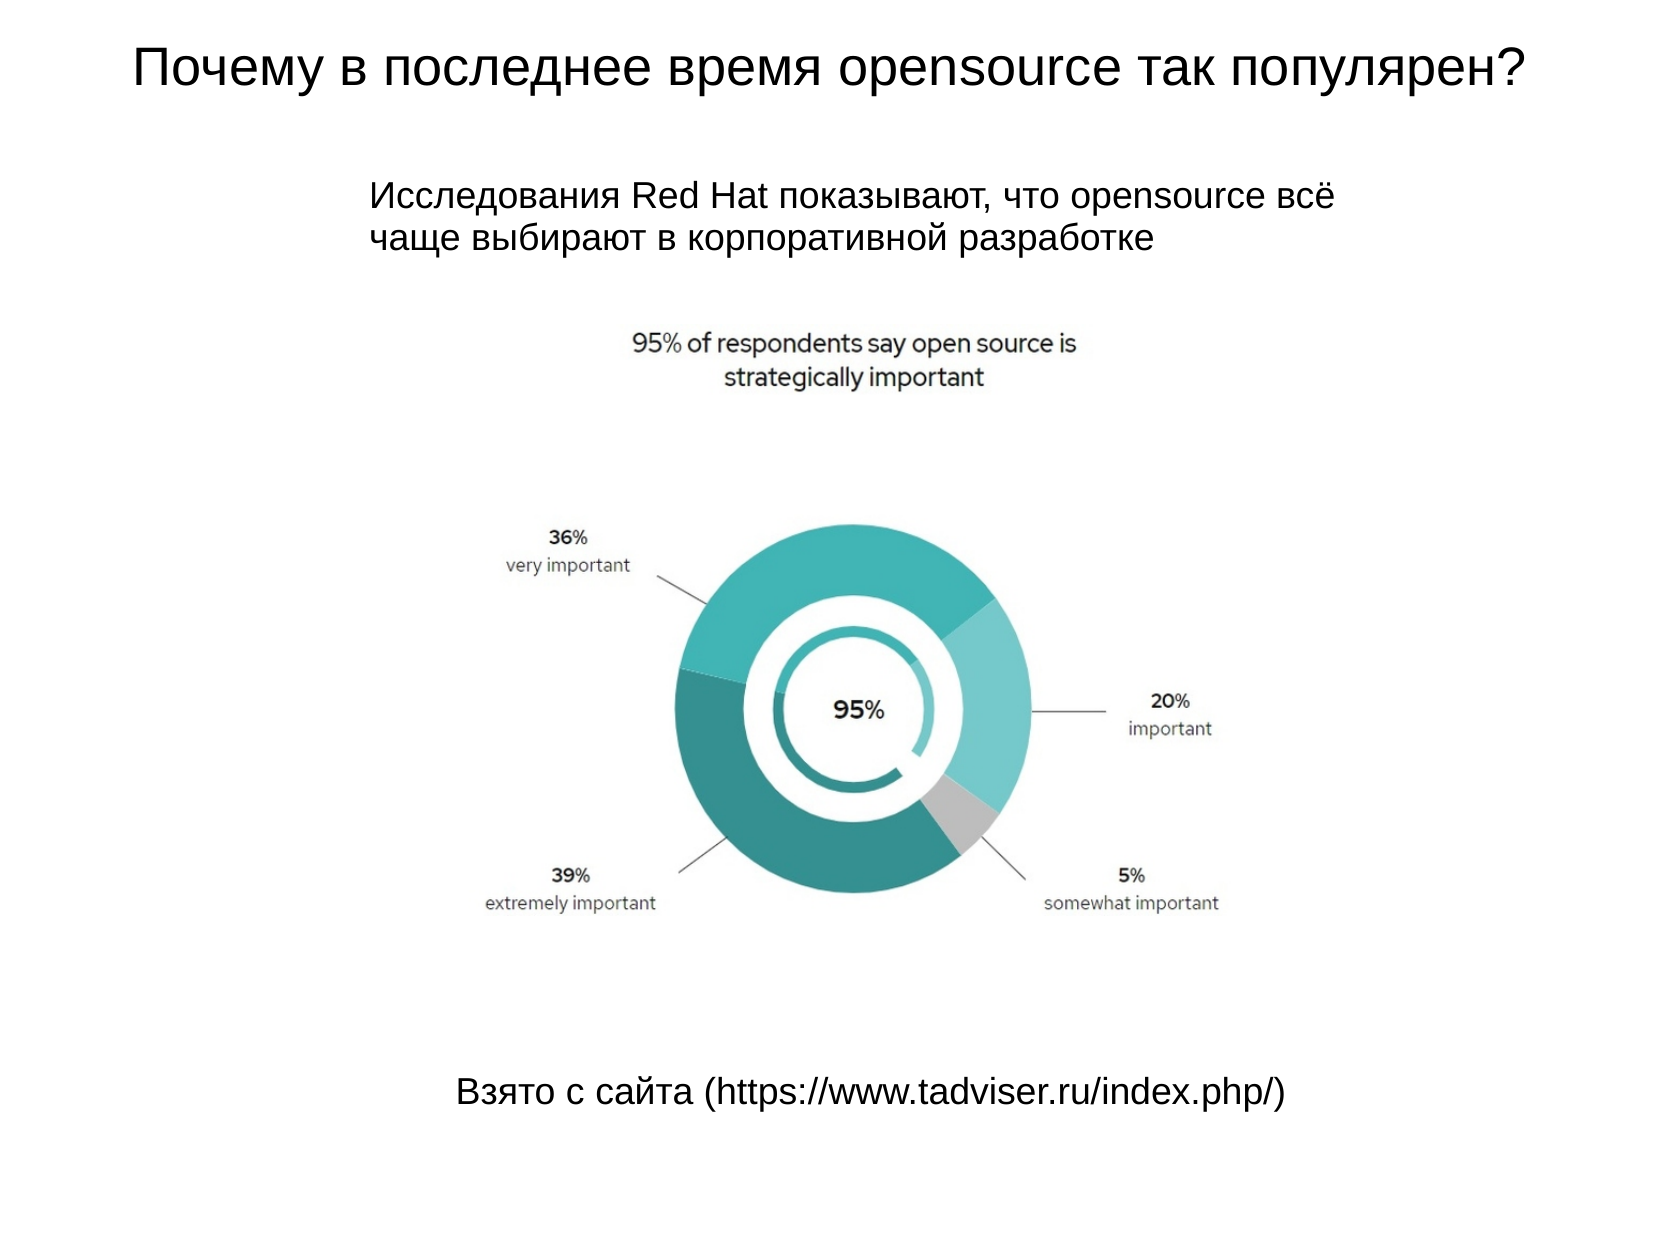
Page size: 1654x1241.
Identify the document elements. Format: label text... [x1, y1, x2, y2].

text_box Исследования Red Hat показывают, что opensource всё чаще выбирают в корпоративной разработке [354, 207, 1359, 266]
text_box Почему в последнее время opensource так популярен? [118, 29, 1654, 207]
picture [400, 324, 1300, 916]
text_box Взято с сайта (https://www.tadviser.ru/index.php/) [440, 1062, 1300, 1120]
